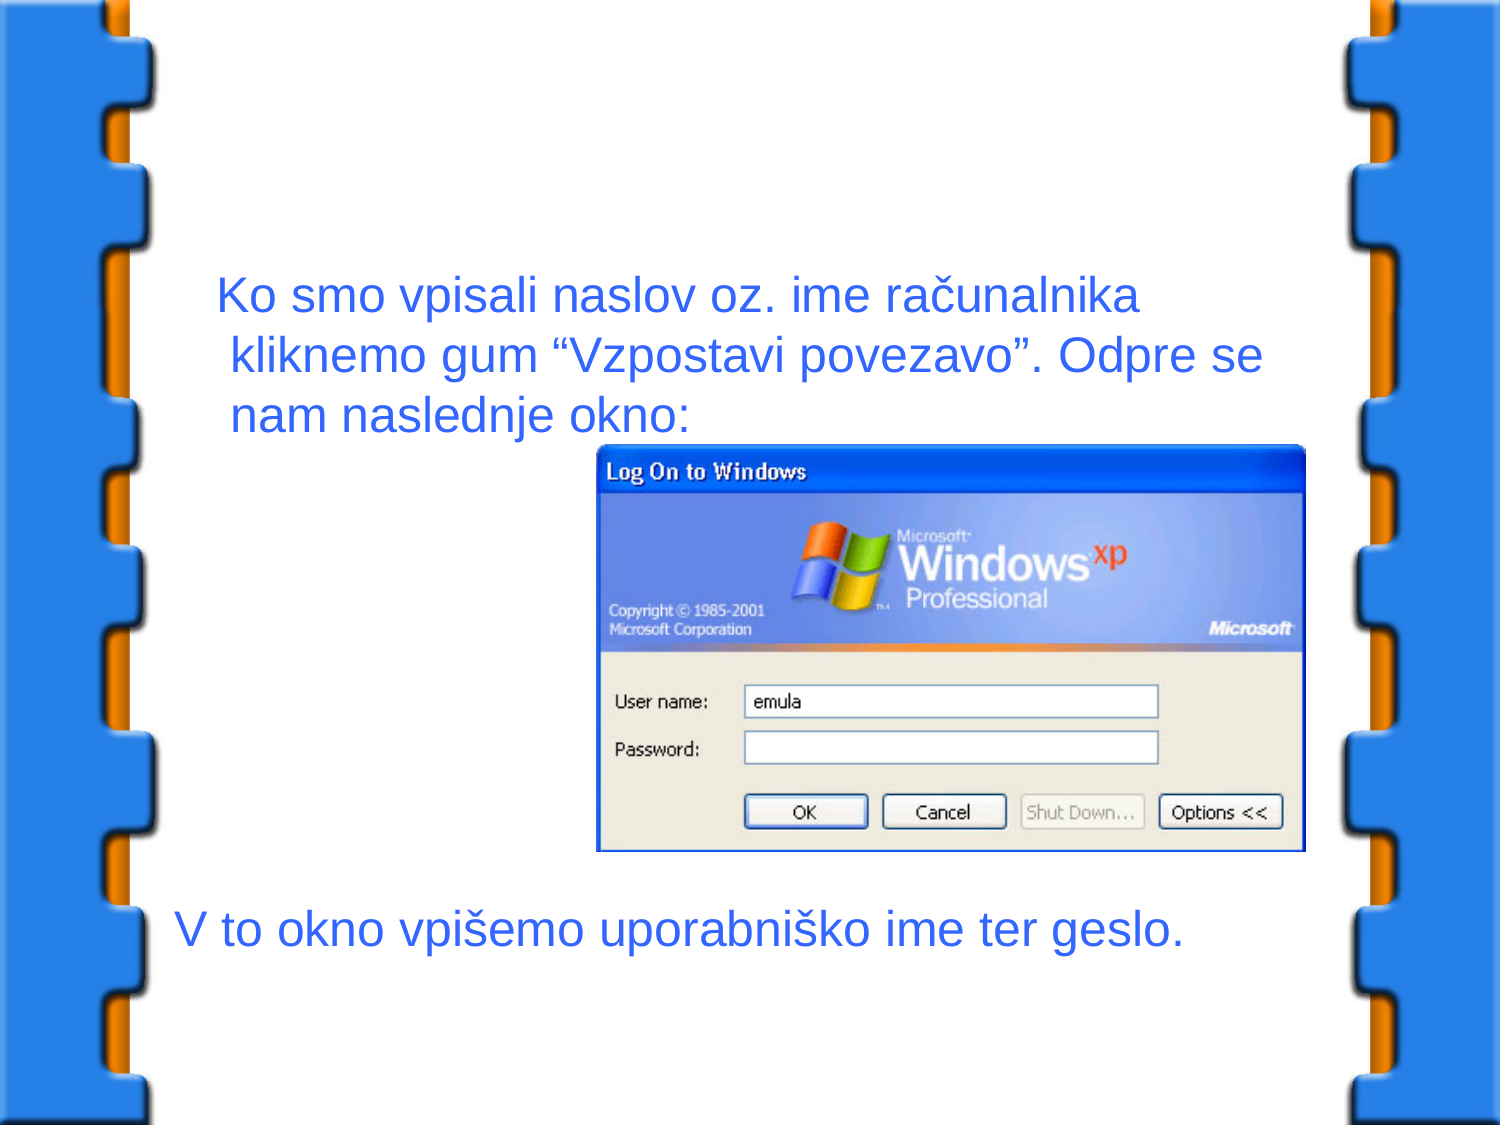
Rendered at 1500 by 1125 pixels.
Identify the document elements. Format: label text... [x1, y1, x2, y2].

picture [1280, 0, 1500, 1125]
list Ko smo vpisali naslov oz. ime računalnika kliknemo gum “Vzpostavi povezavo”. Odpre se nam naslednje okno: V to okno vpišemo uporabniško ime ter geslo. [159, 255, 1365, 998]
picture [596, 444, 1306, 852]
picture [0, 0, 220, 1125]
